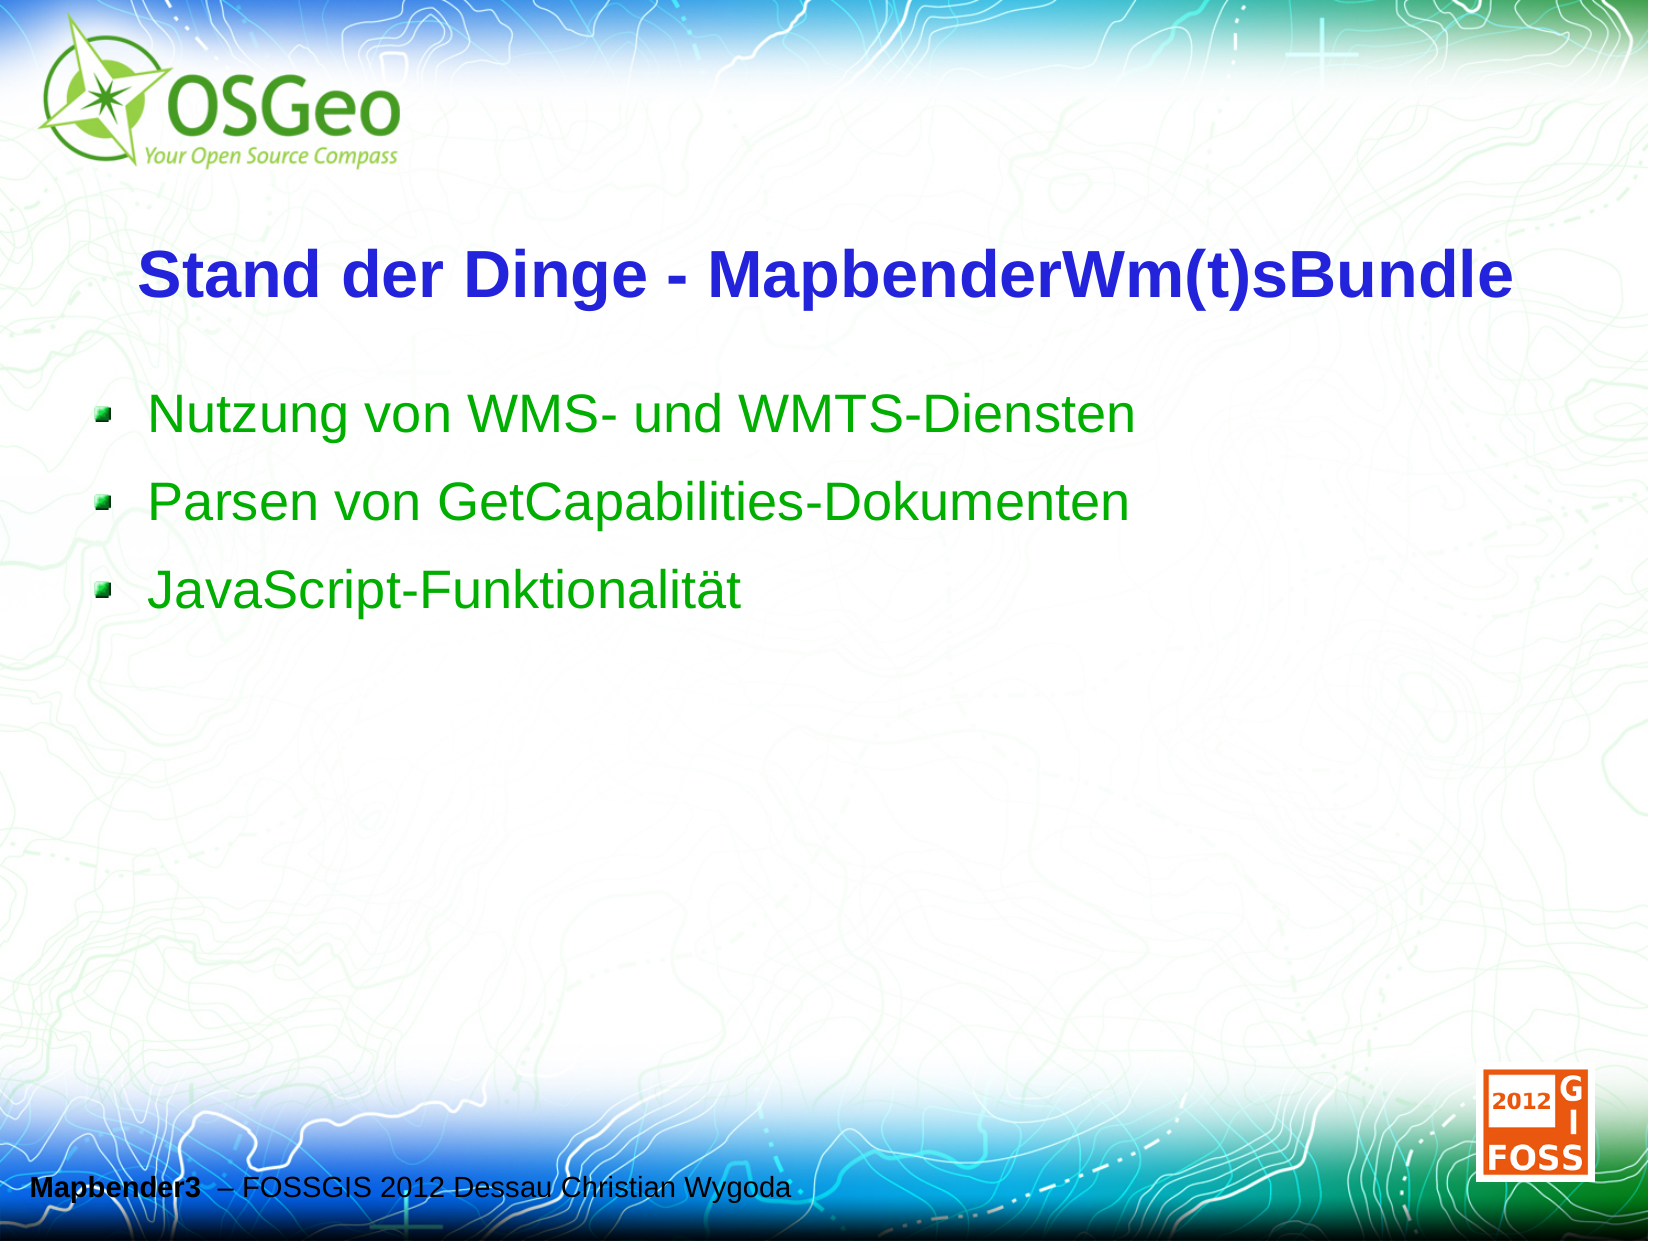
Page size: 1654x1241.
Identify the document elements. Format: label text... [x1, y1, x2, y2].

picture [0, 0, 1648, 1241]
title Stand der Dinge - MapbenderWm(t)sBundle [82, 200, 1571, 349]
list Nutzung von WMS- und WMTS-Diensten Parsen von GetCapabilities-Dokumenten JavaScript-Funktionalität [76, 383, 1565, 1203]
